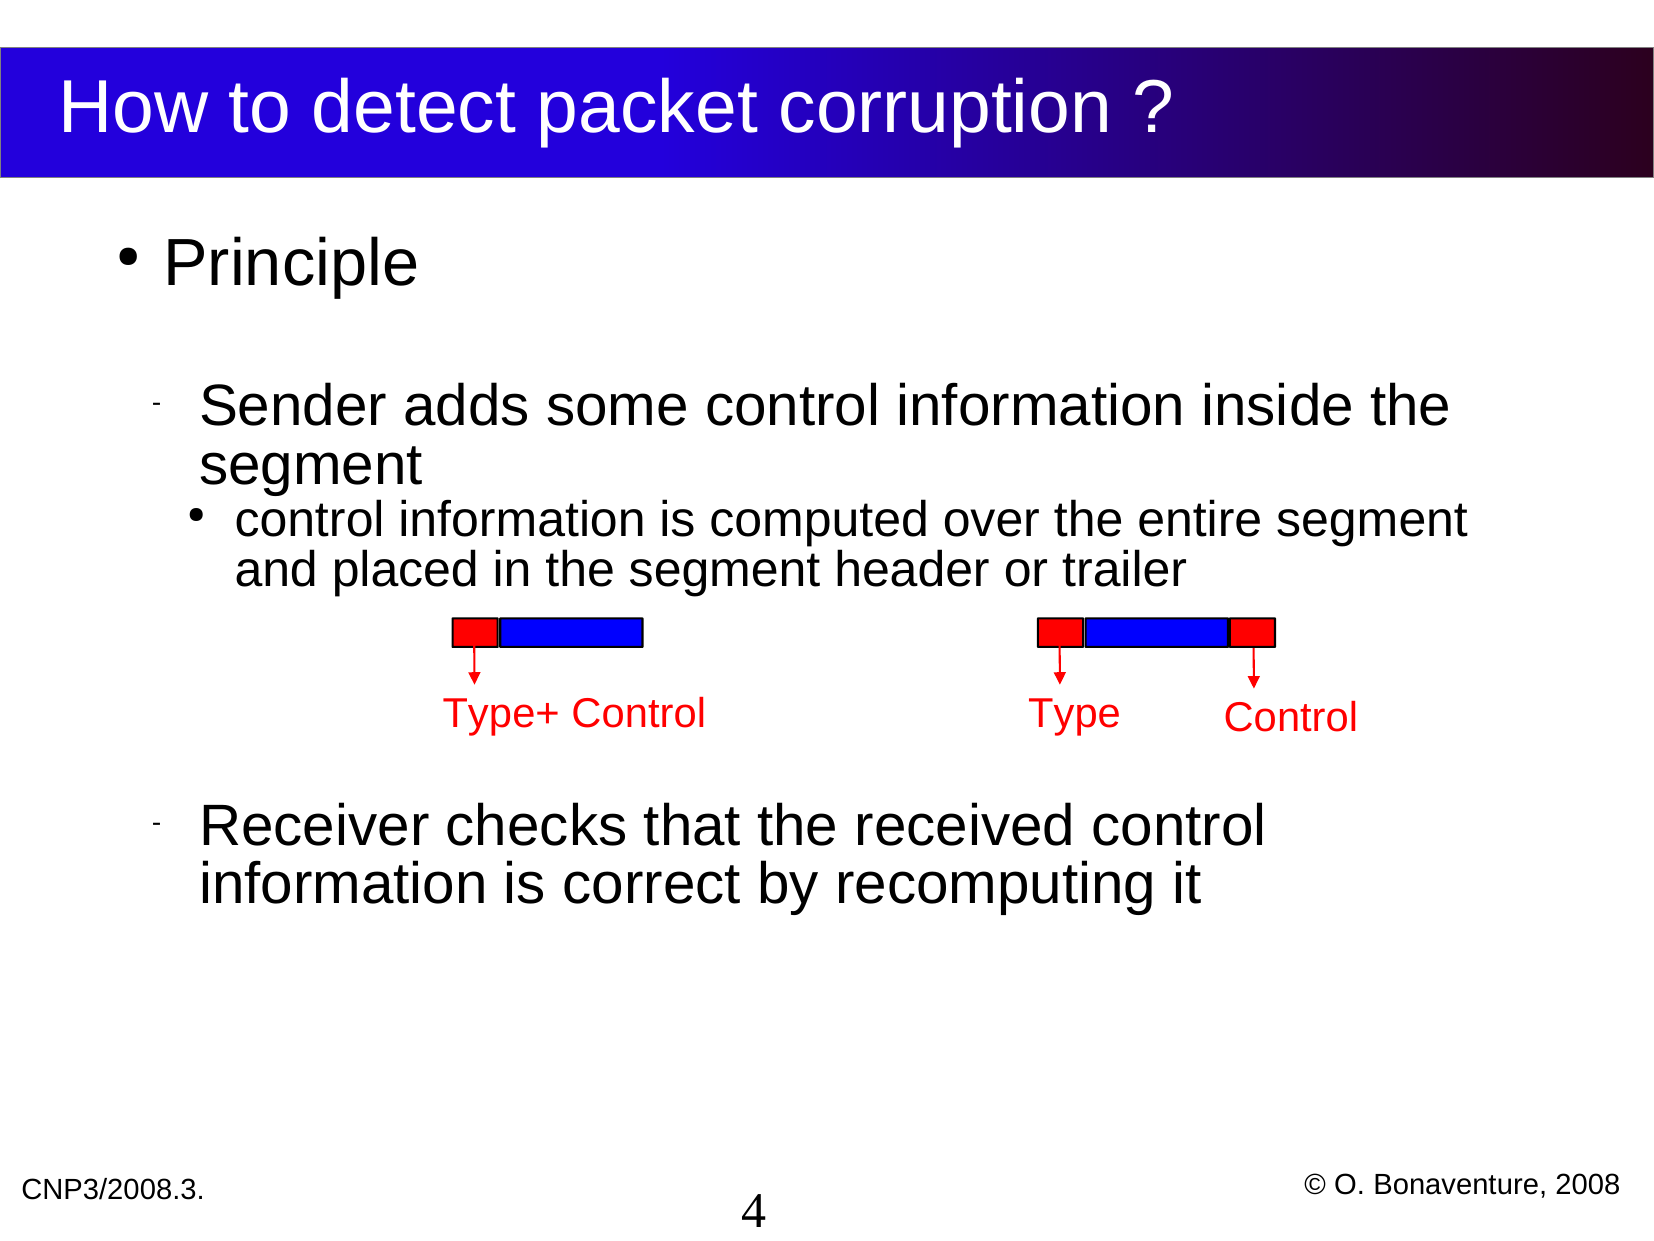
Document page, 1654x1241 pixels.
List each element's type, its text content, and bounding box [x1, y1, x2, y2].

text_box Control [1223, 697, 1359, 740]
text_box [452, 618, 498, 647]
list Principle Sender adds some control information inside the segment control information is computed over the entire segment and placed in the segment header or trailer Receiver checks that the received control information is correct by recomputing it [116, 231, 1529, 1136]
text_box Type+ Control [442, 694, 707, 737]
text_box [1229, 618, 1276, 647]
text_box [500, 618, 643, 647]
title How to detect packet corruption ? [10, 0, 1302, 219]
text_box [1037, 618, 1084, 647]
text_box Type [1028, 694, 1122, 737]
text_box [1085, 618, 1228, 647]
text_box © O. Bonaventure, 2008 [1304, 1170, 1622, 1201]
text_box CNP3/2008.3. [21, 1176, 274, 1212]
